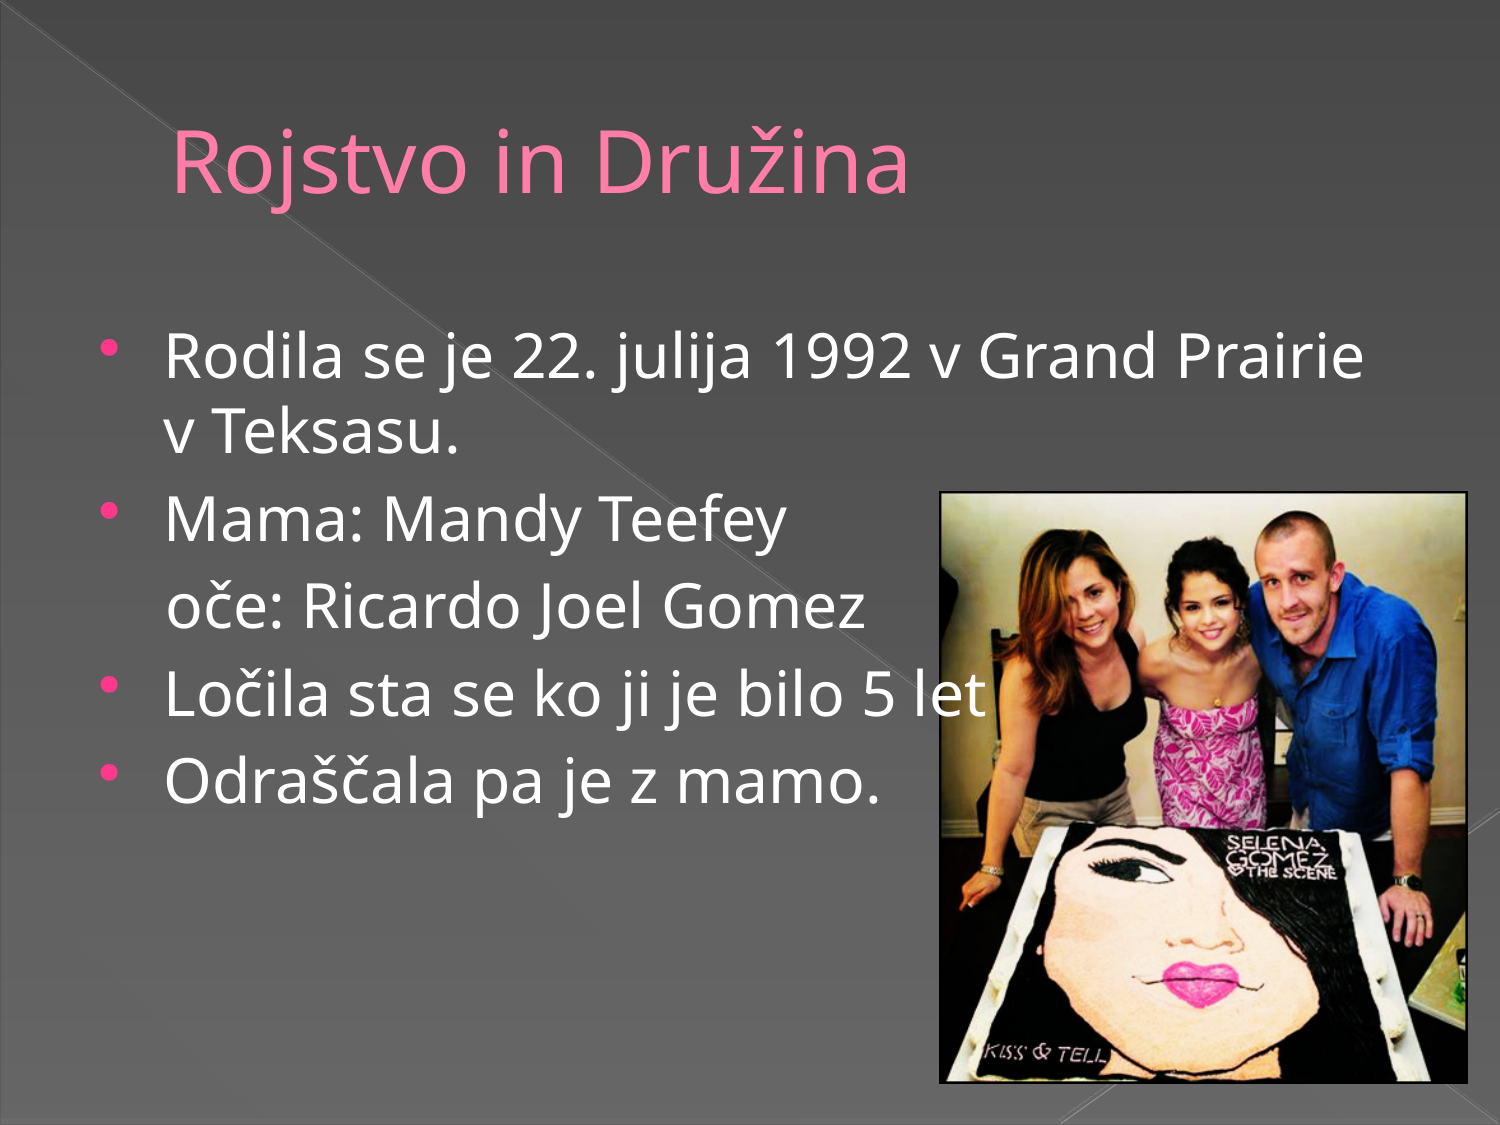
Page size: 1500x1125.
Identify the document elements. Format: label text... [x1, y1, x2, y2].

list Rodila se je 22. julija 1992 v Grand Prairie v Teksasu. Mama: Mandy Teefey oče: Ricardo Joel Gomez Ločila sta se ko ji je bilo 5 let Odraščala pa je z mamo. [75, 308, 1425, 1059]
picture [939, 491, 1468, 1084]
title Rojstvo in Družina [75, 43, 1425, 274]
